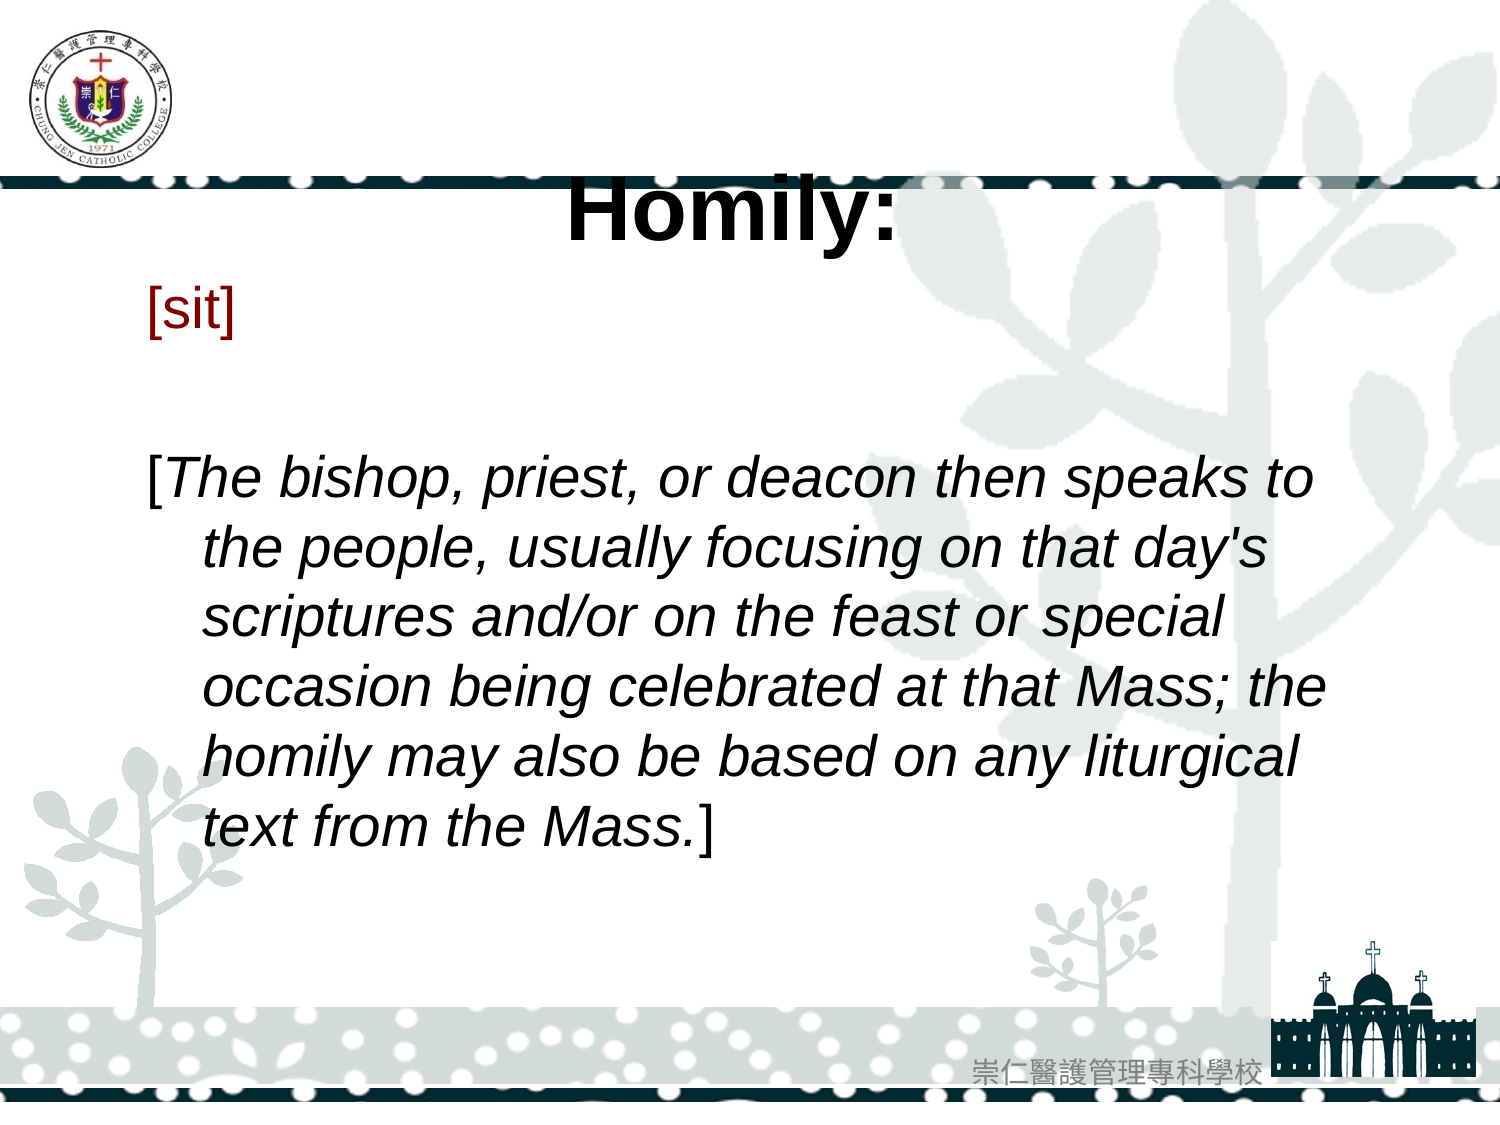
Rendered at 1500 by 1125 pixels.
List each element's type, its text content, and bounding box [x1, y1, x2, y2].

title Homily: [150, 31, 1317, 173]
text_box 崇仁醫護管理專科學校 [879, 1046, 1355, 1125]
list [sit] [The bishop, priest, or deacon then speaks to the people, usually focusing on that day's scriptures and/or on the feast or special occasion being celebrated at that Mass; the homily may also be based on any liturgical text from the Mass.] [75, 262, 1426, 1005]
